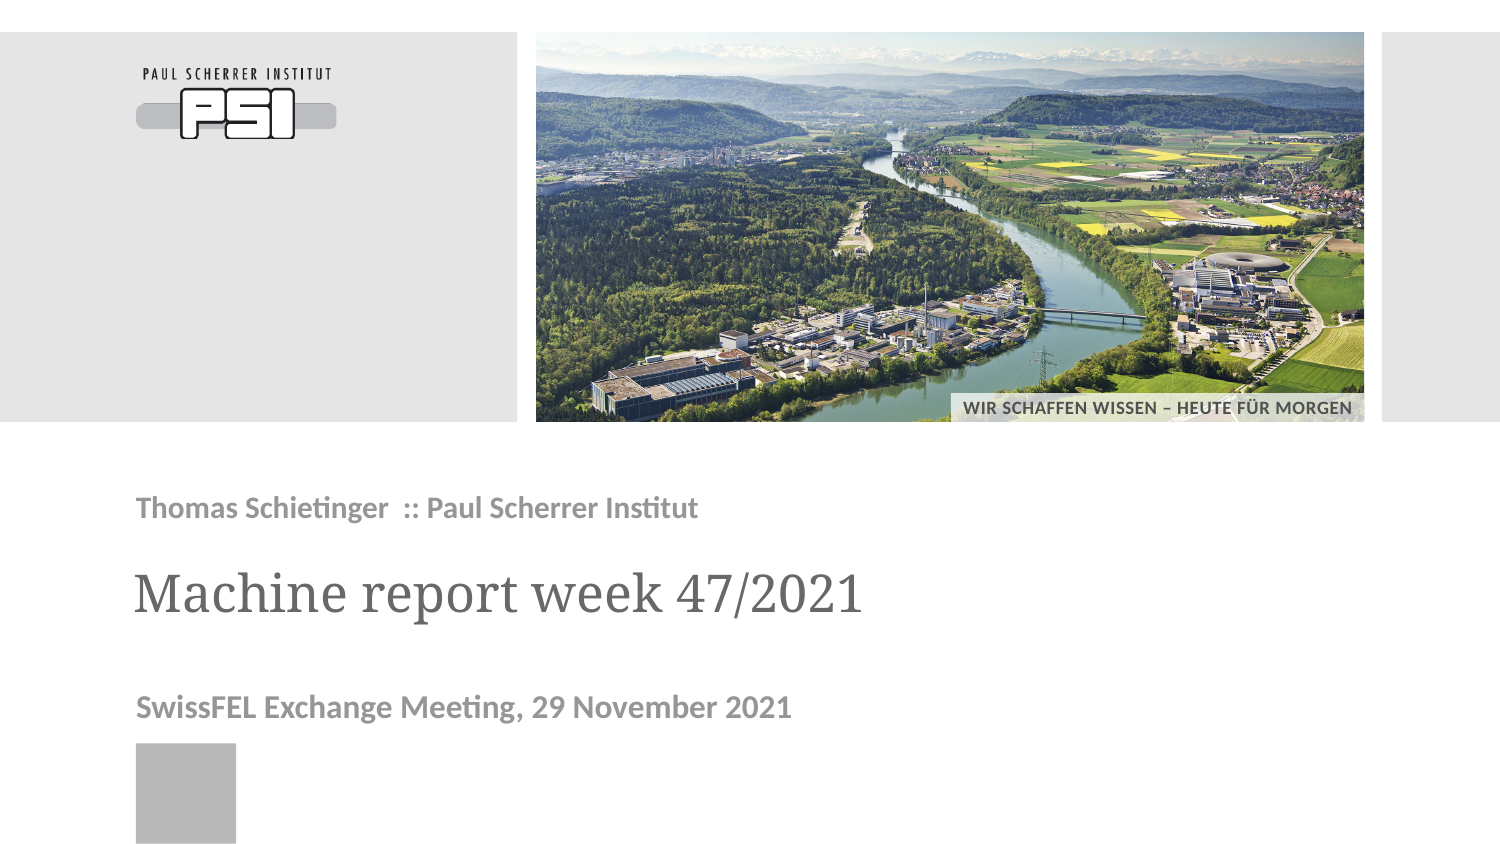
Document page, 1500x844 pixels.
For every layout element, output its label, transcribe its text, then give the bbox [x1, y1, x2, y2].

title Machine report week 47/2021 [133, 560, 1441, 648]
list SwissFEL Exchange Meeting, 29 November 2021 [135, 680, 1441, 729]
subtitle Thomas Schietinger :: Paul Scherrer Institut [135, 483, 1441, 529]
picture [539, 32, 1365, 422]
